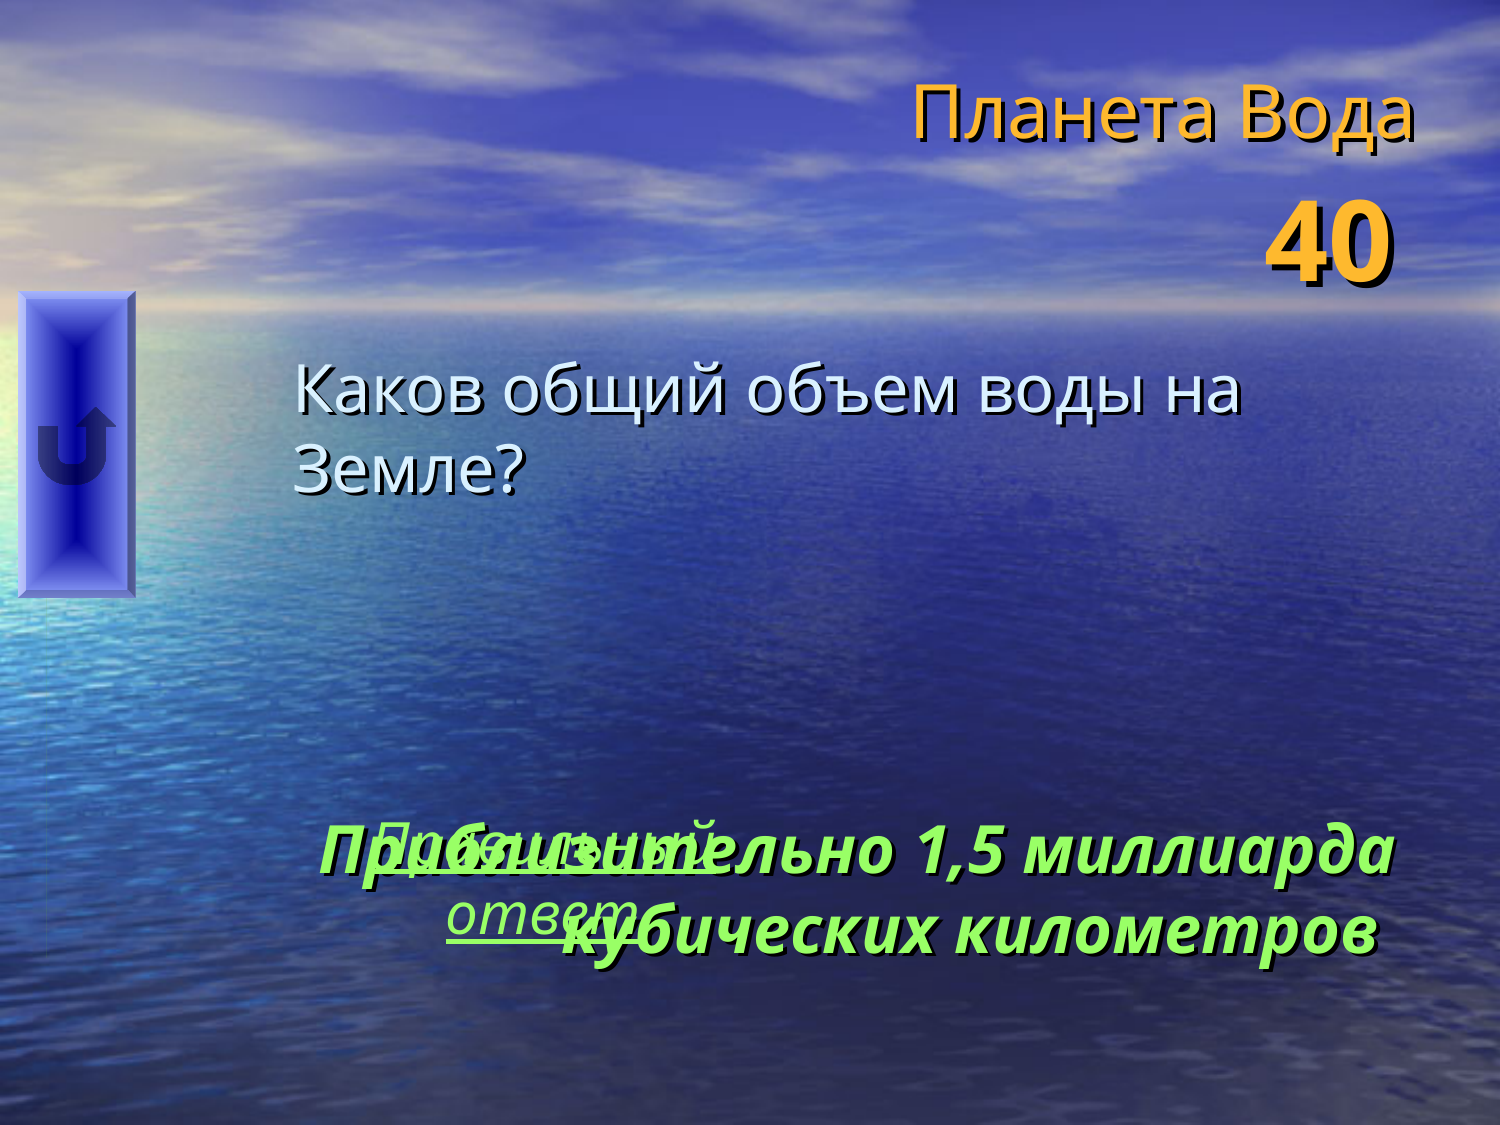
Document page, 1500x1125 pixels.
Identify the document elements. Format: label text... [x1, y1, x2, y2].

subtitle Каков общий объем воды на Земле? [277, 337, 1447, 764]
text_box 40 [1234, 160, 1424, 291]
title Планета Вода [844, 54, 1483, 161]
text_box Приблизительно 1,5 миллиарда кубических километров [253, 798, 1412, 1094]
picture [0, 0, 1500, 1125]
text_box 60 [17, 290, 26, 598]
text_box [19, 290, 136, 598]
text_box Правильный ответ [253, 798, 833, 882]
